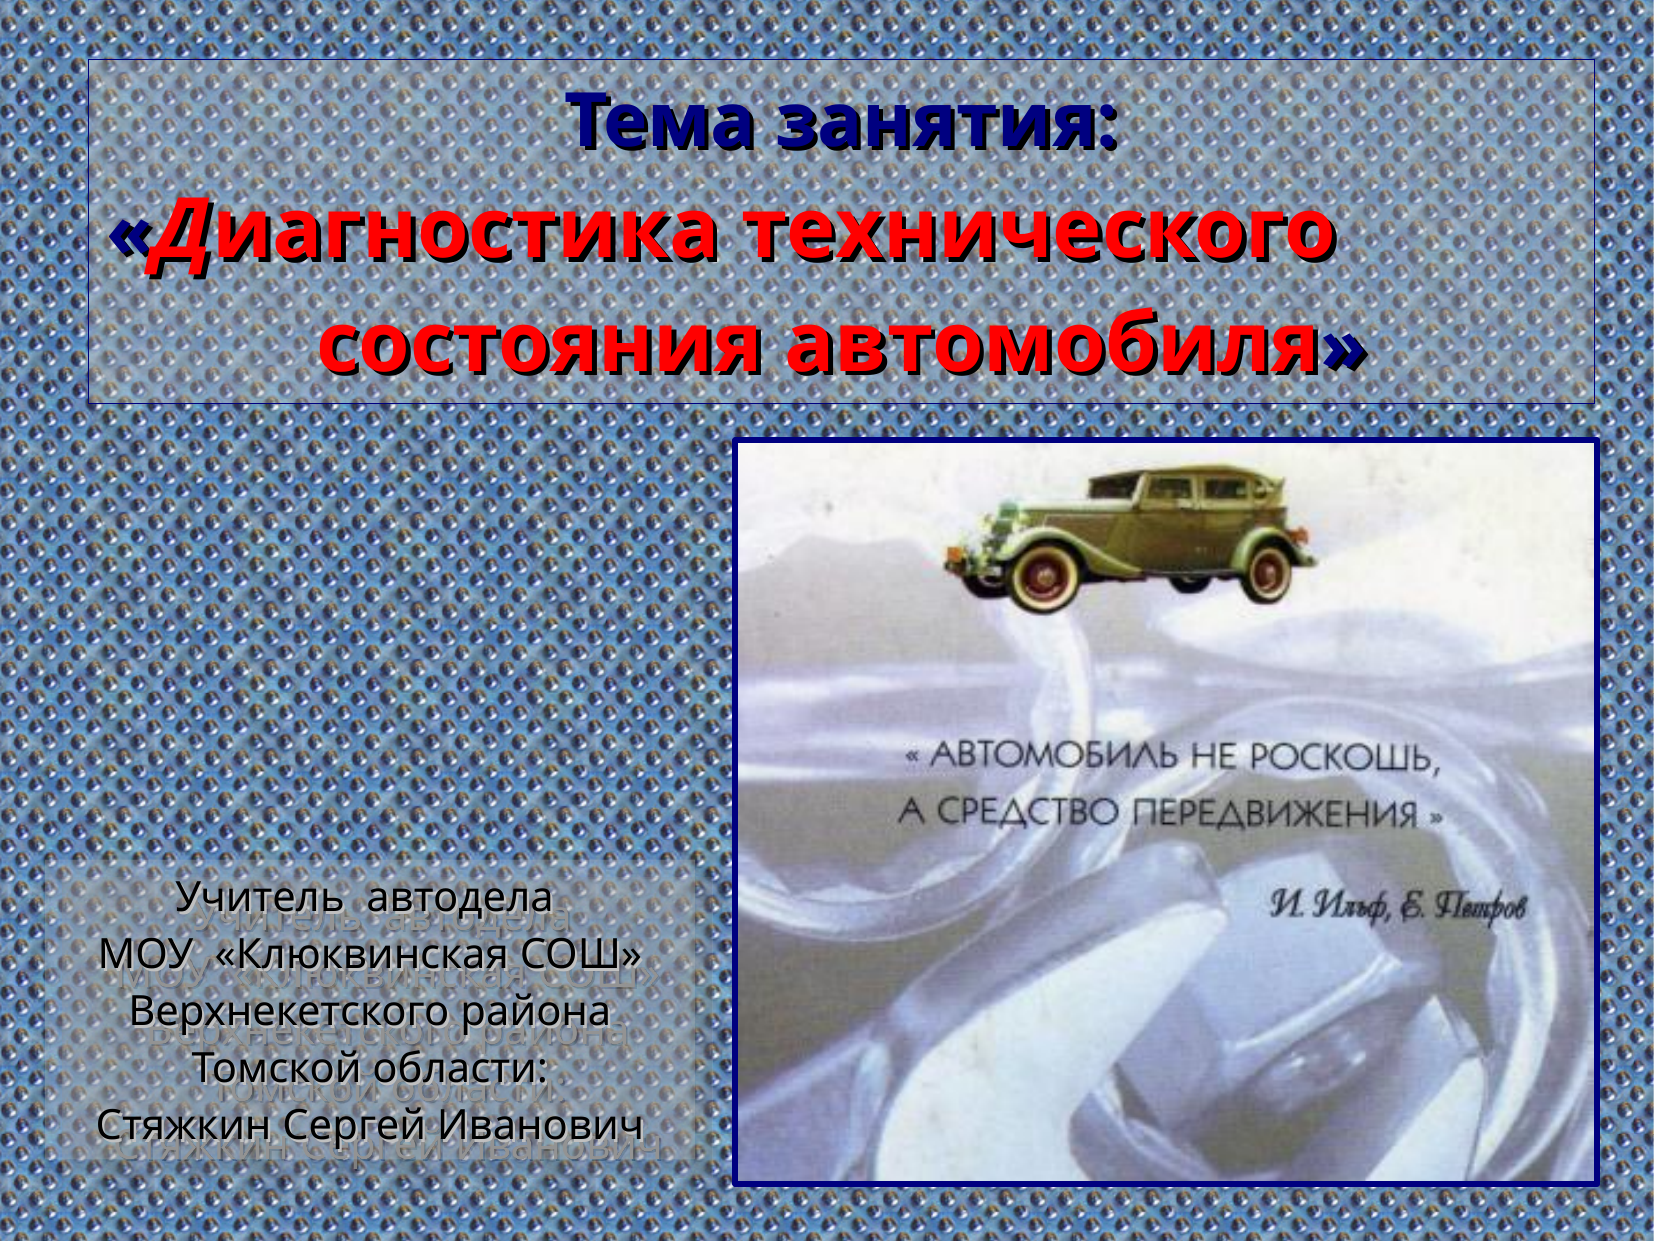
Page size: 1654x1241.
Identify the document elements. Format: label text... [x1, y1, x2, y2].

picture [0, 0, 1654, 1241]
text_box Тема занятия: «Диагностика технического состояния автомобиля» [88, 59, 1595, 392]
text_box Учитель автодела МОУ «Клюквинская СОШ» Верхнекетского района Томской области: Стяжкин Сергей Иванович [45, 859, 695, 1128]
